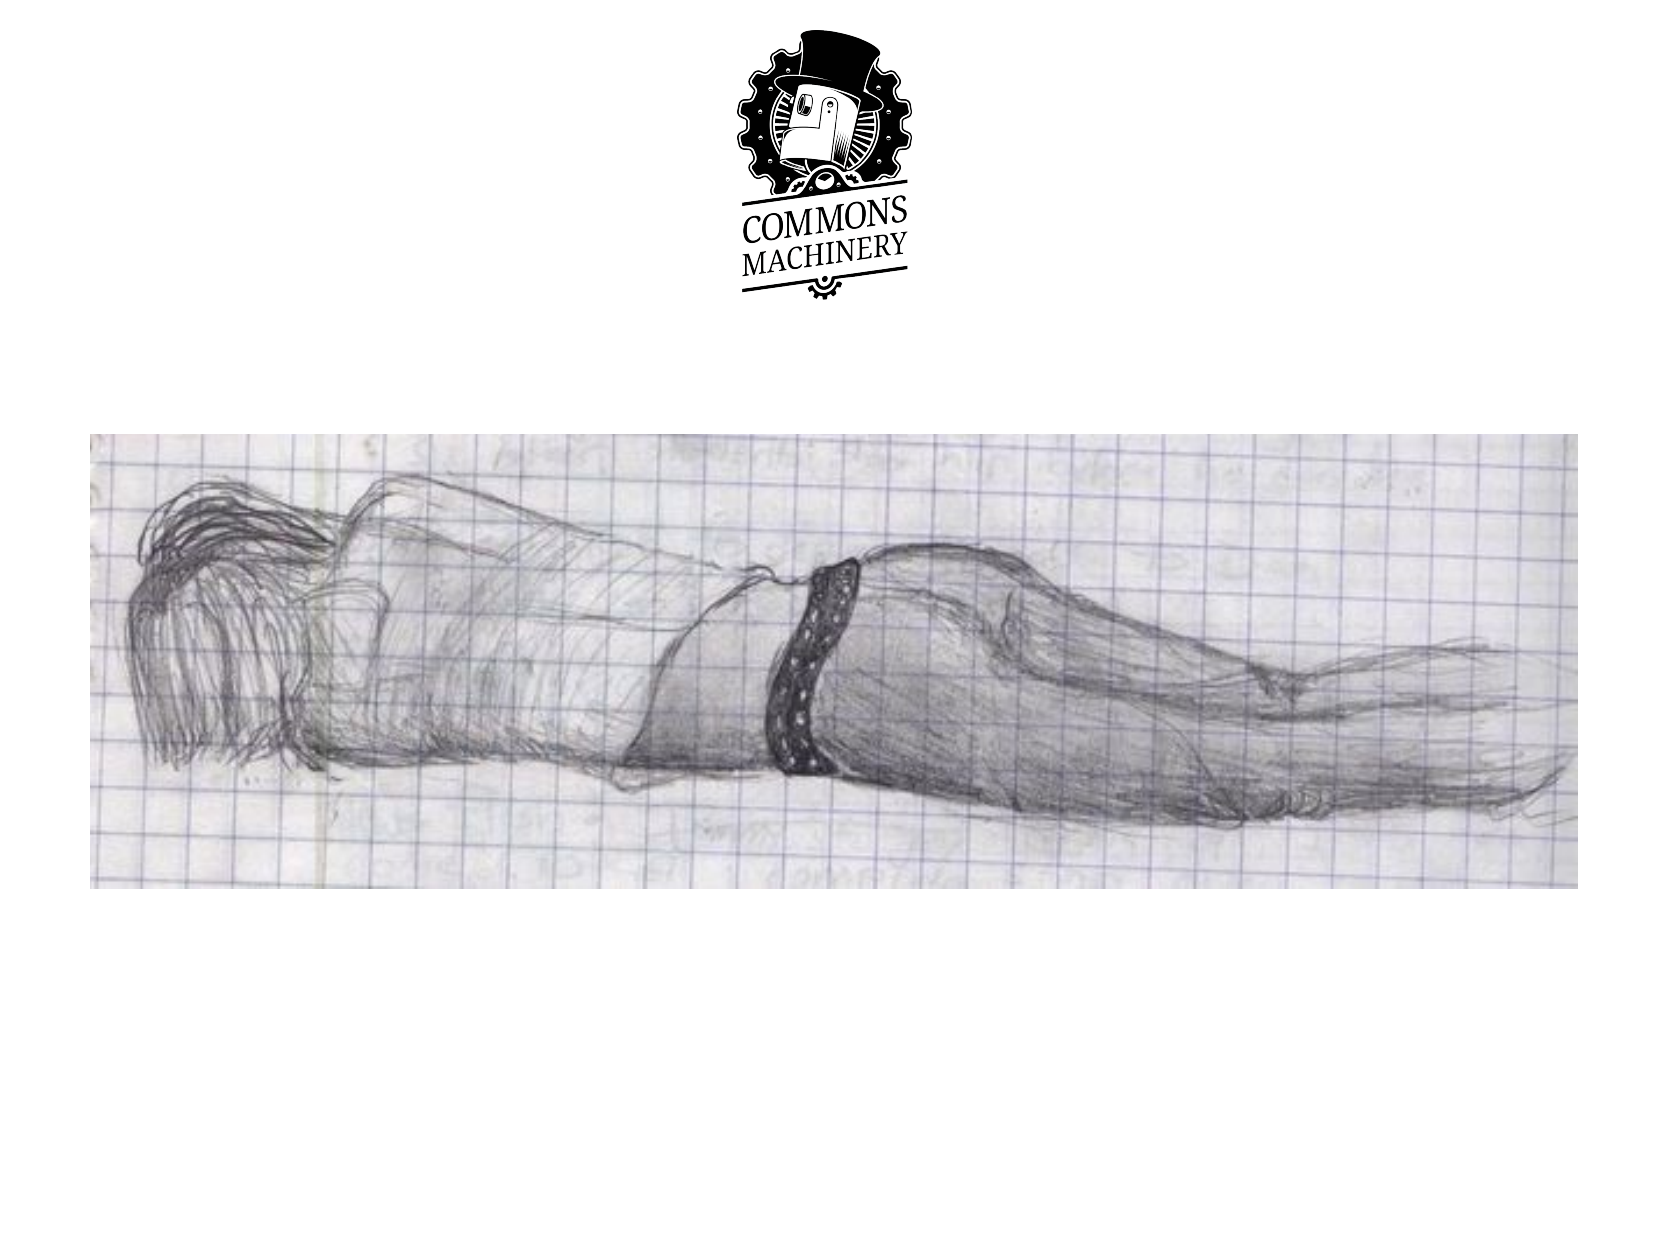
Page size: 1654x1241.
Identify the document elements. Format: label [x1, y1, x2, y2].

picture [90, 434, 1578, 889]
picture [737, 30, 912, 300]
